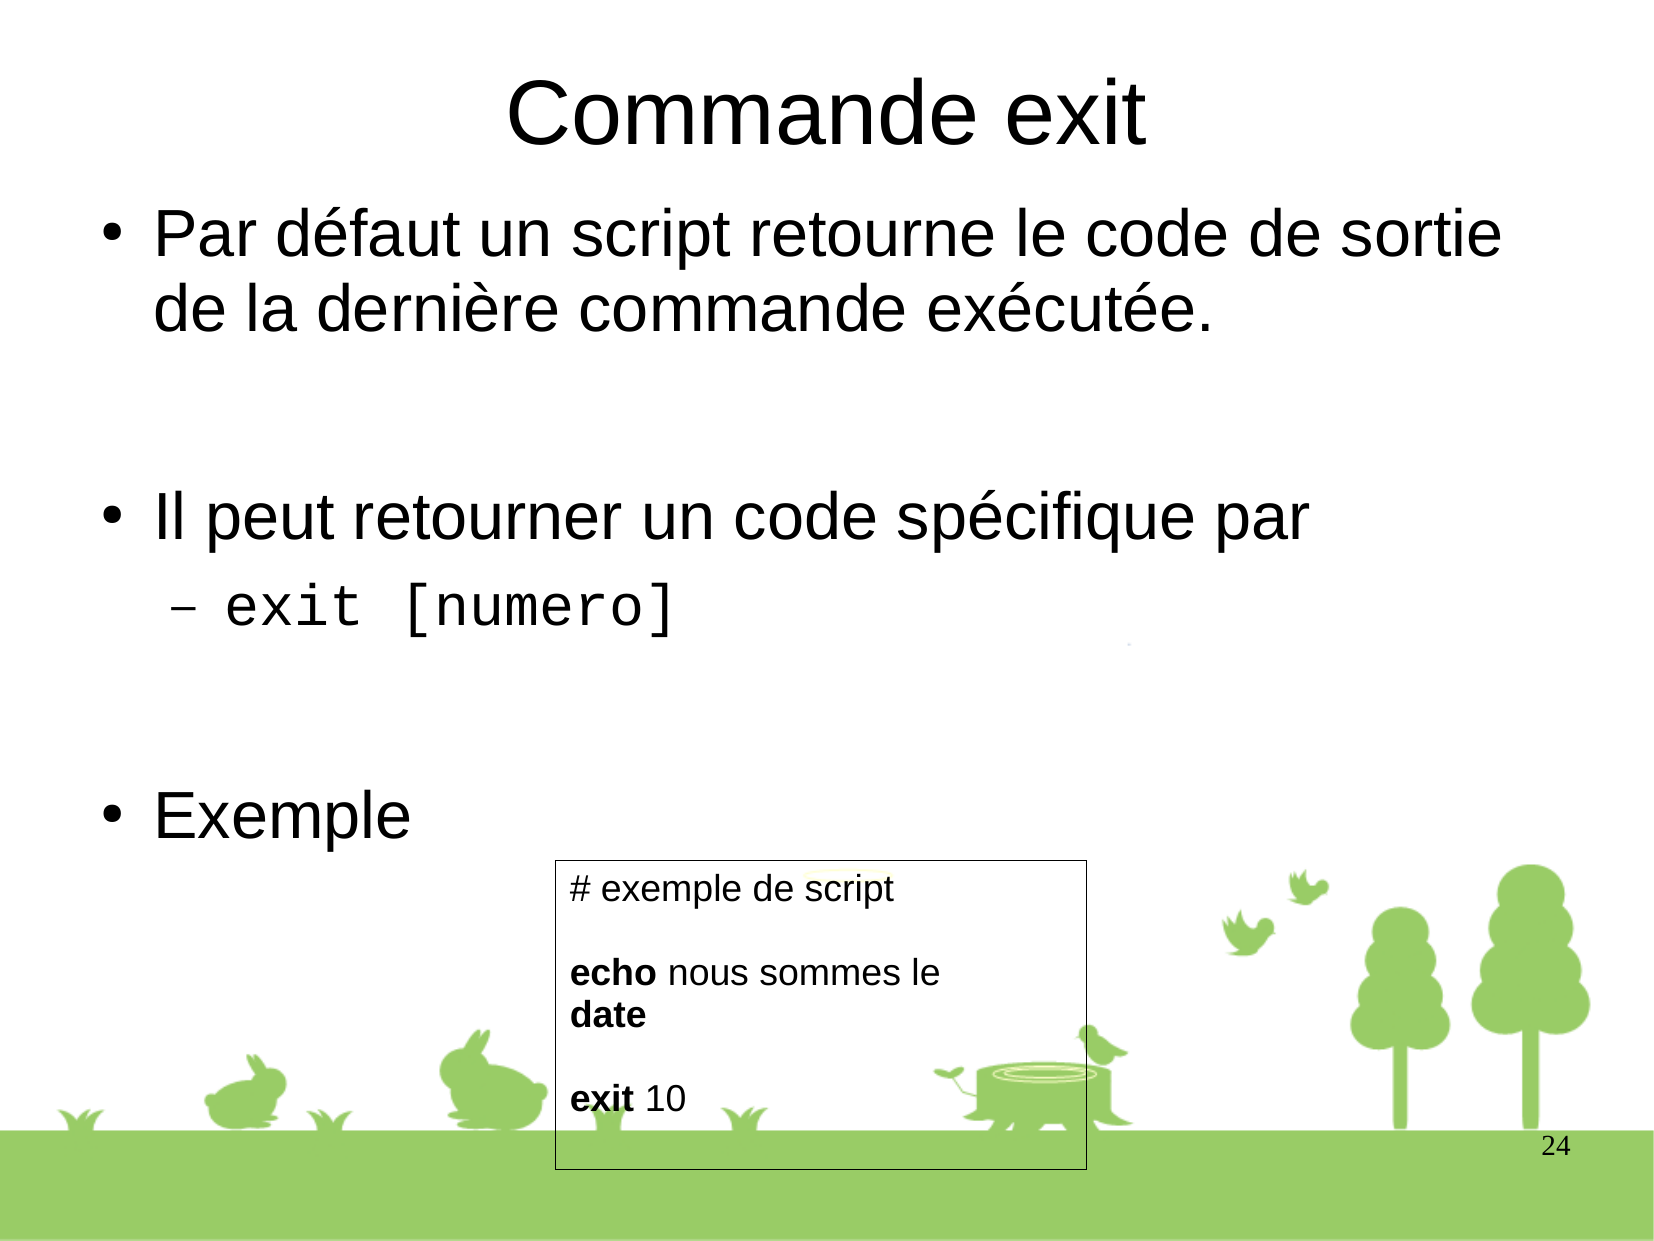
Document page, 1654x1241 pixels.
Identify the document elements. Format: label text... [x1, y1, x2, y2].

title Commande exit [82, 49, 1571, 178]
picture [0, 0, 1654, 1241]
list Par défaut un script retourne le code de sortie de la dernière commande exécutée. Il peut retourner un code spécifique par exit [numero] Exemple [82, 195, 1538, 1158]
text_box # exemple de script echo nous sommes le date exit 10 [555, 860, 1087, 1170]
